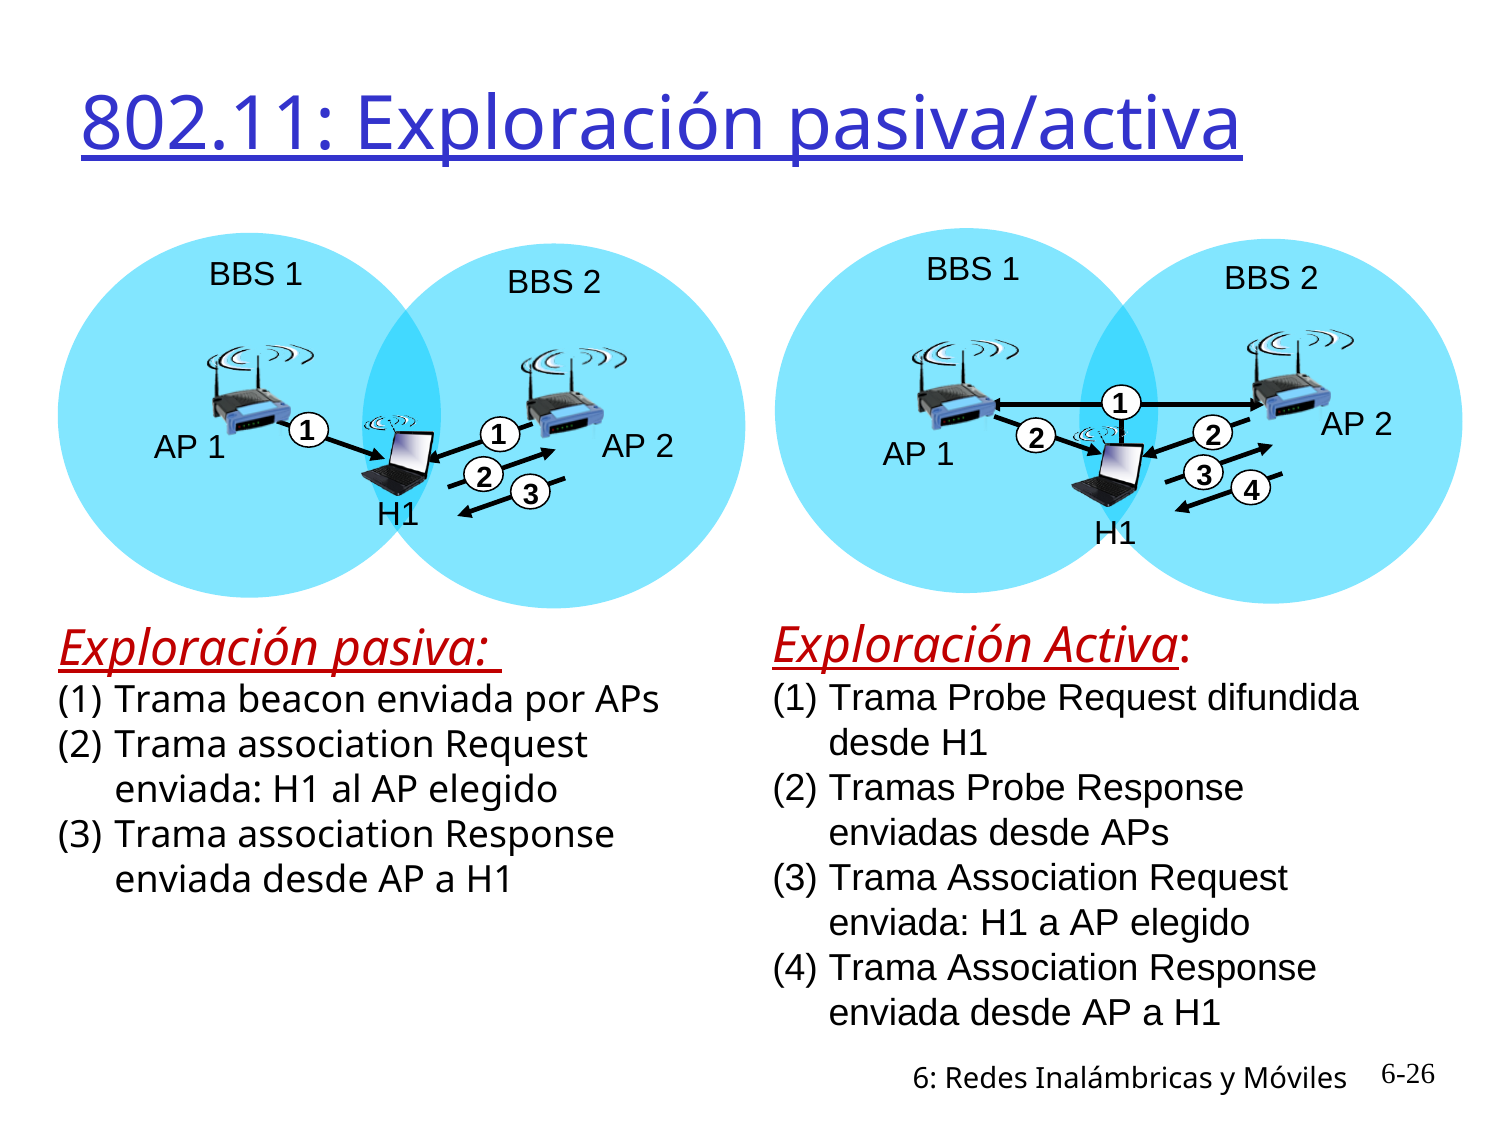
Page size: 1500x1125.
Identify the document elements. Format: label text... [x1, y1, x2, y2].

text_box [495, 243, 612, 252]
text_box 1 [284, 403, 331, 455]
text_box AP 2 [1306, 394, 1408, 451]
text_box 2 [1013, 411, 1060, 463]
text_box [774, 228, 1463, 604]
text_box [57, 232, 746, 607]
text_box [996, 407, 1097, 440]
text_box BBS 2 [492, 252, 617, 309]
title 802.11: Exploración pasiva/activa [37, 25, 1463, 214]
picture [911, 338, 1019, 431]
text_box BBS 1 [194, 244, 319, 300]
picture [1246, 328, 1354, 421]
text_box 2 [461, 450, 508, 501]
text_box AP 1 [867, 424, 970, 481]
text_box H1 [1079, 503, 1152, 559]
text_box 3 [508, 467, 555, 519]
picture [520, 346, 627, 439]
picture [361, 413, 434, 496]
text_box 4 [1228, 463, 1275, 515]
text_box [1210, 238, 1332, 248]
text_box 2 [1190, 408, 1237, 460]
text_box Exploración pasiva: Trama beacon enviada por APs Trama association Request enviada: H1 al AP elegido Trama association Response enviada desde AP a H1 [43, 607, 719, 908]
text_box 3 [1181, 448, 1228, 500]
text_box BBS 2 [1209, 248, 1334, 304]
text_box AP 2 [1327, 416, 1335, 426]
text_box AP 2 [587, 416, 690, 472]
picture [206, 343, 314, 436]
text_box 1 [1097, 376, 1143, 424]
picture [1071, 424, 1144, 507]
text_box H1 [362, 484, 435, 541]
text_box BBS 1 [911, 239, 1036, 296]
text_box 1 [475, 408, 522, 459]
text_box AP 1 [138, 417, 241, 474]
text_box Exploración Activa: Trama Probe Request difundida desde H1 Tramas Probe Response enviadas desde APs Trama Association Request enviada: H1 a AP elegido Trama Association Response enviada desde AP a H1 [757, 605, 1408, 1041]
text_box [508, 459, 518, 463]
